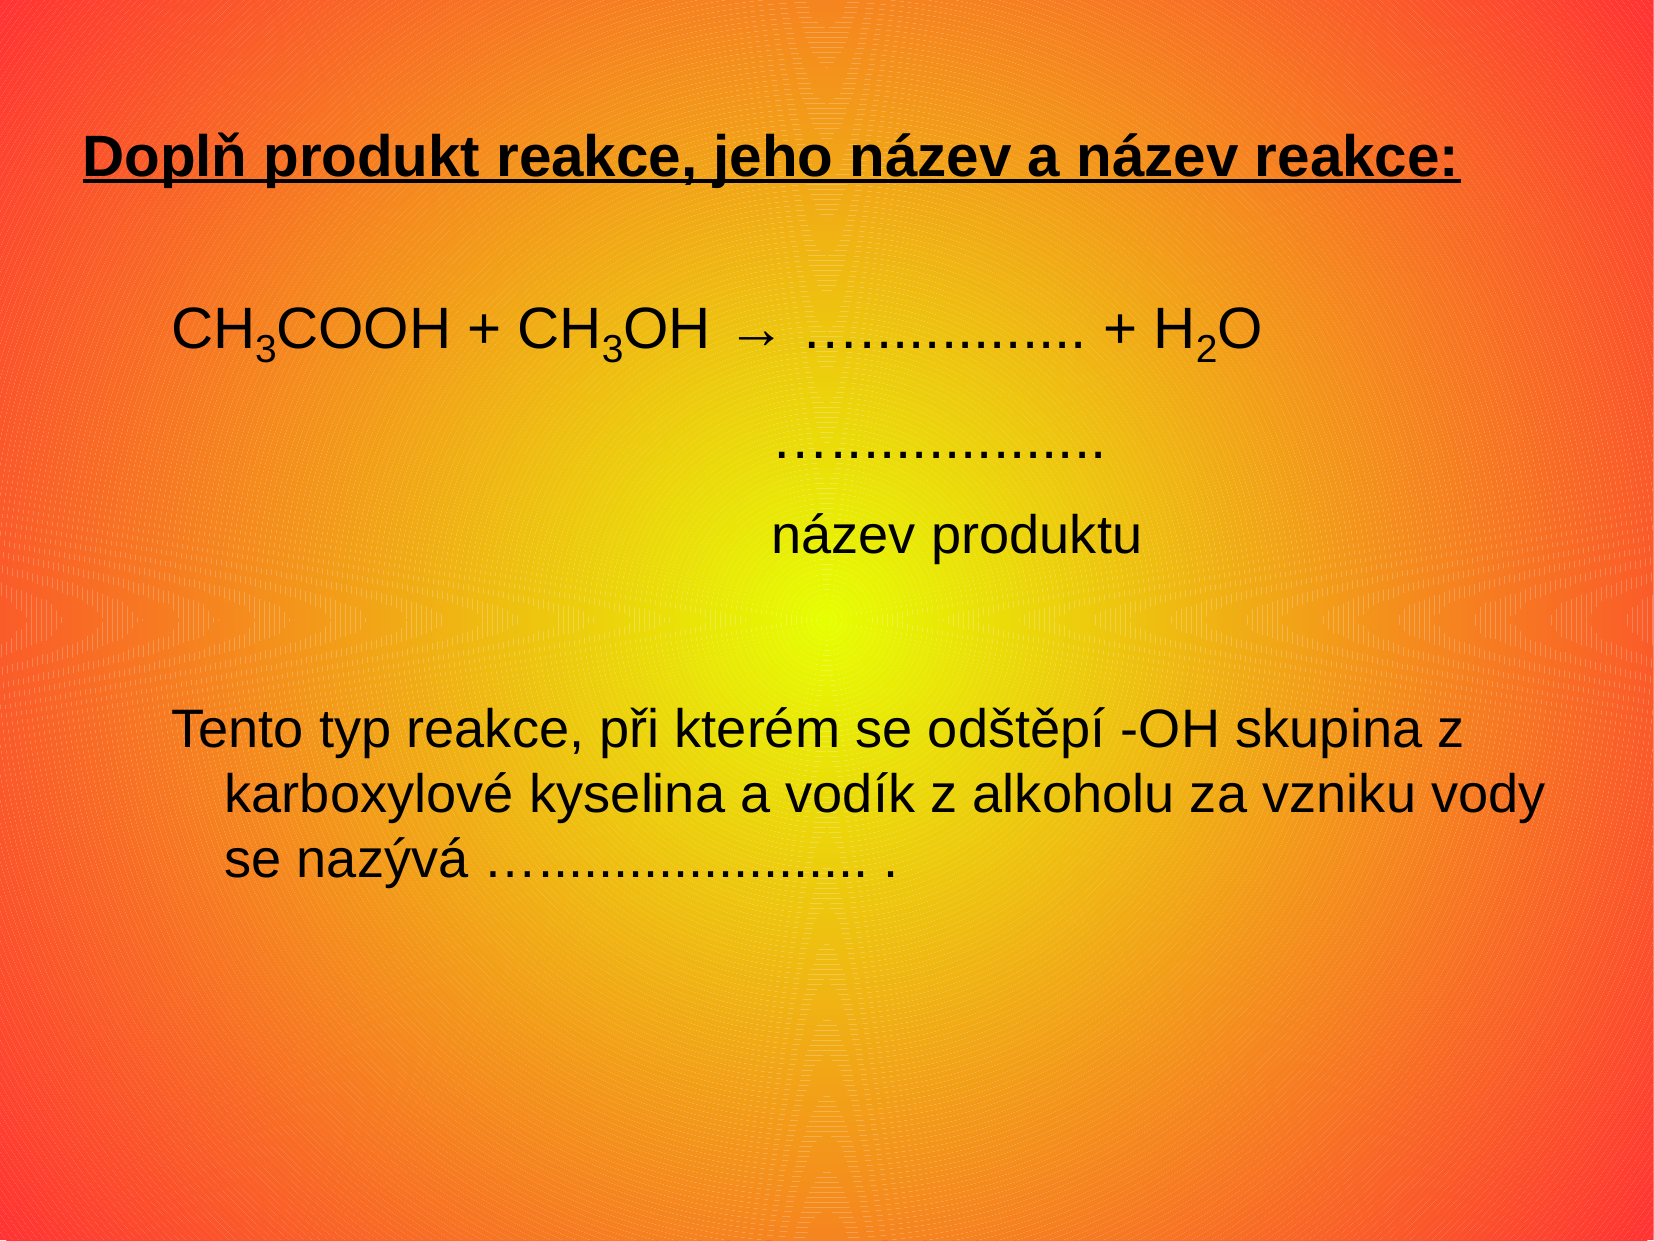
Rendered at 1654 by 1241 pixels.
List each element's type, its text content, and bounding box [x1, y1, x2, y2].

title Doplň produkt reakce, jeho název a název reakce: [82, 49, 1571, 257]
list CH3COOH + CH3OH → ….............. + H2O …................. název produktu Tento typ reakce, při kterém se odštěpí -OH skupina z karboxylové kyselina a vodík z alkoholu za vzniku vody se nazývá …...................... . [82, 290, 1571, 1109]
